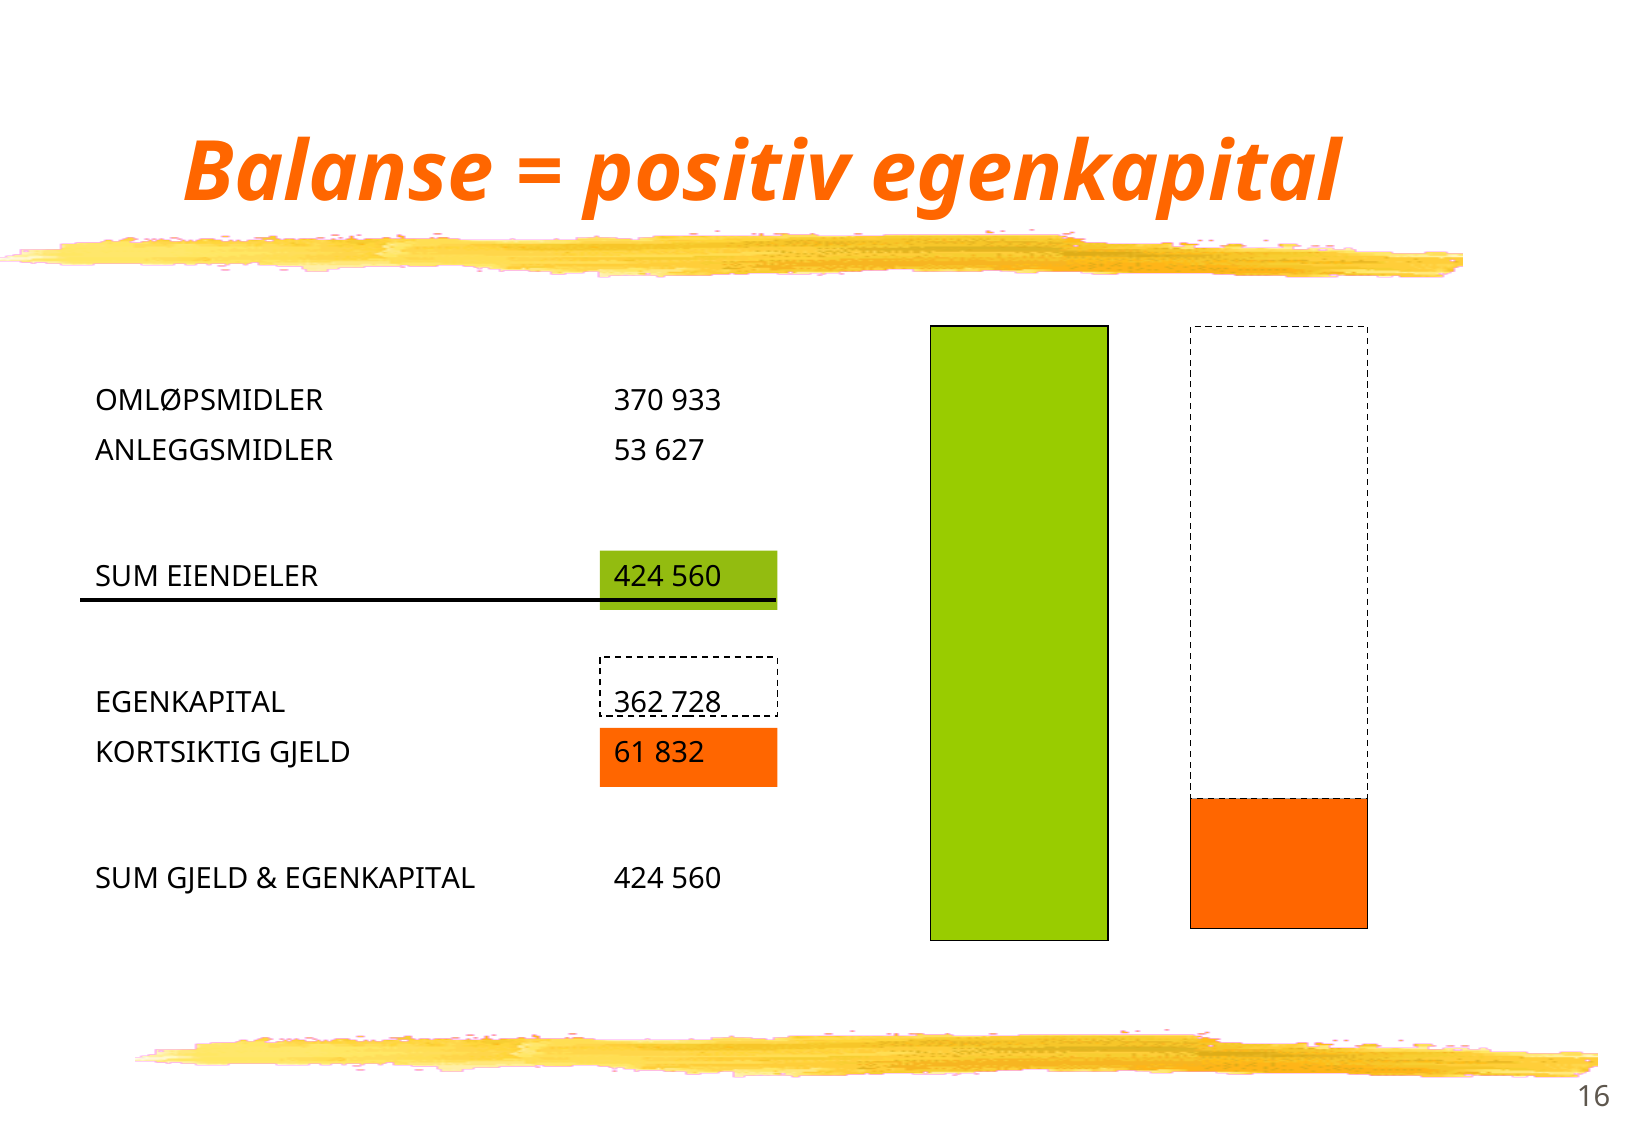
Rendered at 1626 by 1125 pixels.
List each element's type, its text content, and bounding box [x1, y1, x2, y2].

table_cell [599, 602, 776, 675]
table_cell 362 728 [599, 675, 776, 726]
table_cell SUM EIENDELER [80, 550, 599, 598]
table_cell ANLEGGSMIDLER [80, 424, 599, 474]
table_cell [599, 776, 776, 852]
table_header 370 933 [599, 373, 776, 424]
table_cell KORTSIKTIG GJELD [80, 726, 599, 776]
picture [135, 1024, 1598, 1088]
table_cell [80, 776, 599, 852]
table_cell 61 832 [599, 726, 776, 776]
picture [0, 224, 1463, 288]
text_box <number> [1516, 1050, 1626, 1125]
title Balanse = positiv egenkapital [72, 37, 1454, 225]
table_cell [80, 474, 599, 550]
table_cell 53 627 [599, 424, 776, 474]
table_cell [80, 602, 599, 675]
table_cell EGENKAPITAL [80, 675, 599, 726]
table_cell SUM GJELD & EGENKAPITAL [80, 852, 599, 902]
table_header OMLØPSMIDLER [80, 373, 599, 424]
text_box [1190, 326, 1368, 929]
table_cell 424 560 [599, 550, 776, 598]
table_cell [599, 474, 776, 550]
text_box [930, 326, 1108, 941]
table_cell 424 560 [599, 852, 776, 902]
